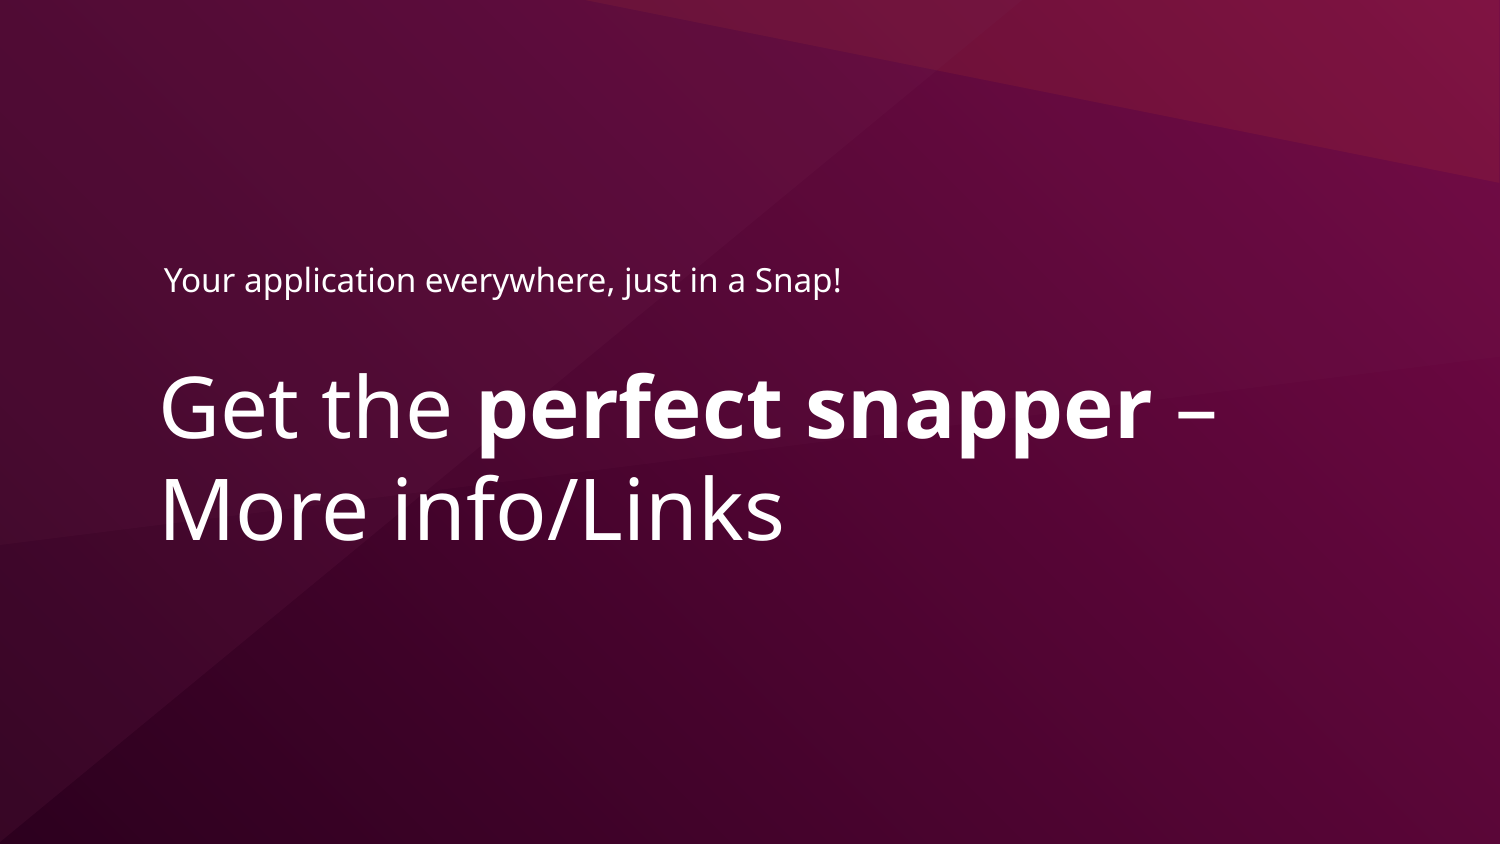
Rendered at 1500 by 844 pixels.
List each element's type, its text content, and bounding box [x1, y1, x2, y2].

title Get the perfect snapper – More info/Links [158, 352, 1378, 607]
subtitle Your application everywhere, just in a Snap! [163, 259, 940, 324]
